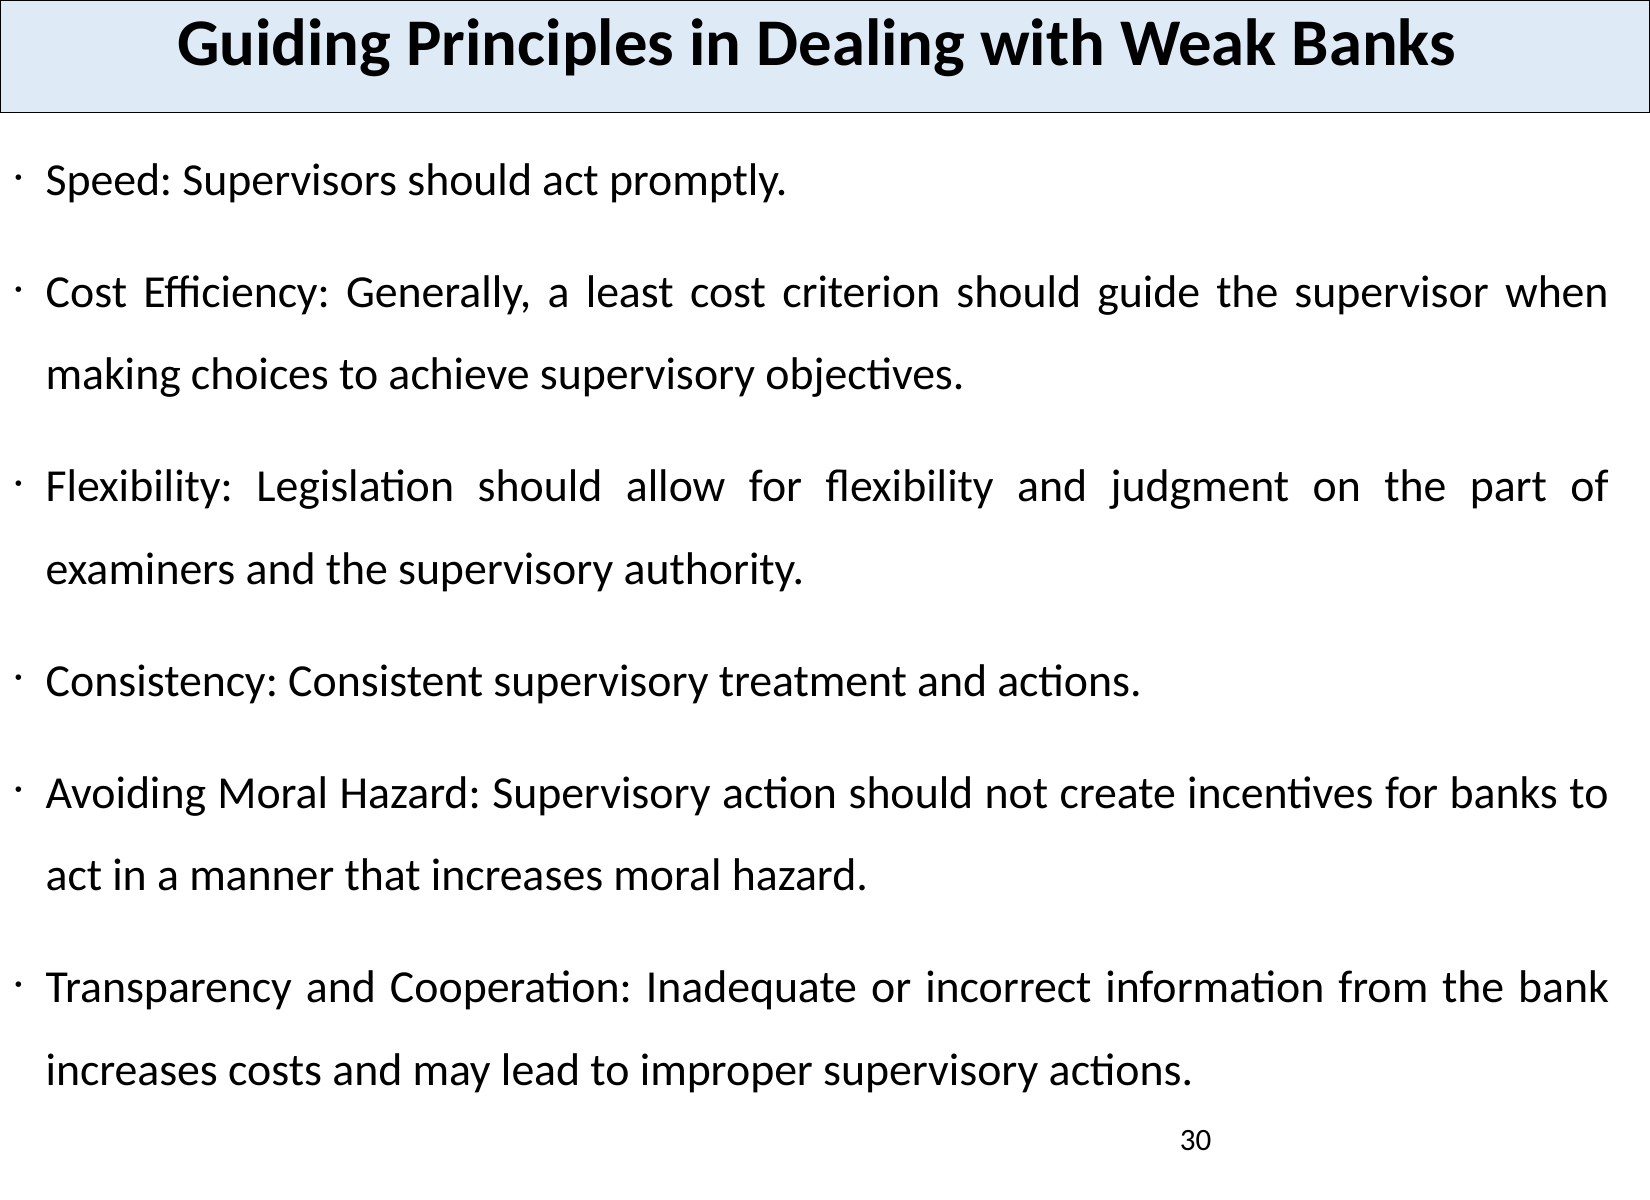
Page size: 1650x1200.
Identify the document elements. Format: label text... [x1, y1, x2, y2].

slide_number <numéro> [1165, 1112, 1537, 1177]
list Speed: Supervisors should act promptly. Cost Efficiency: Generally, a least cost criterion should guide the supervisor when making choices to achieve supervisory objectives. Flexibility: Legislation should allow for flexibility and judgment on the part of examiners and the supervisory authority. Consistency: Consistent supervisory treatment and actions. Avoiding Moral Hazard: Supervisory action should not create incentives for banks to act in a manner that increases moral hazard. Transparency and Cooperation: Inadequate or incorrect information from the bank increases costs and may lead to improper supervisory actions. [0, 114, 1625, 1046]
title Guiding Principles in Dealing with Weak Banks [0, 0, 1650, 113]
